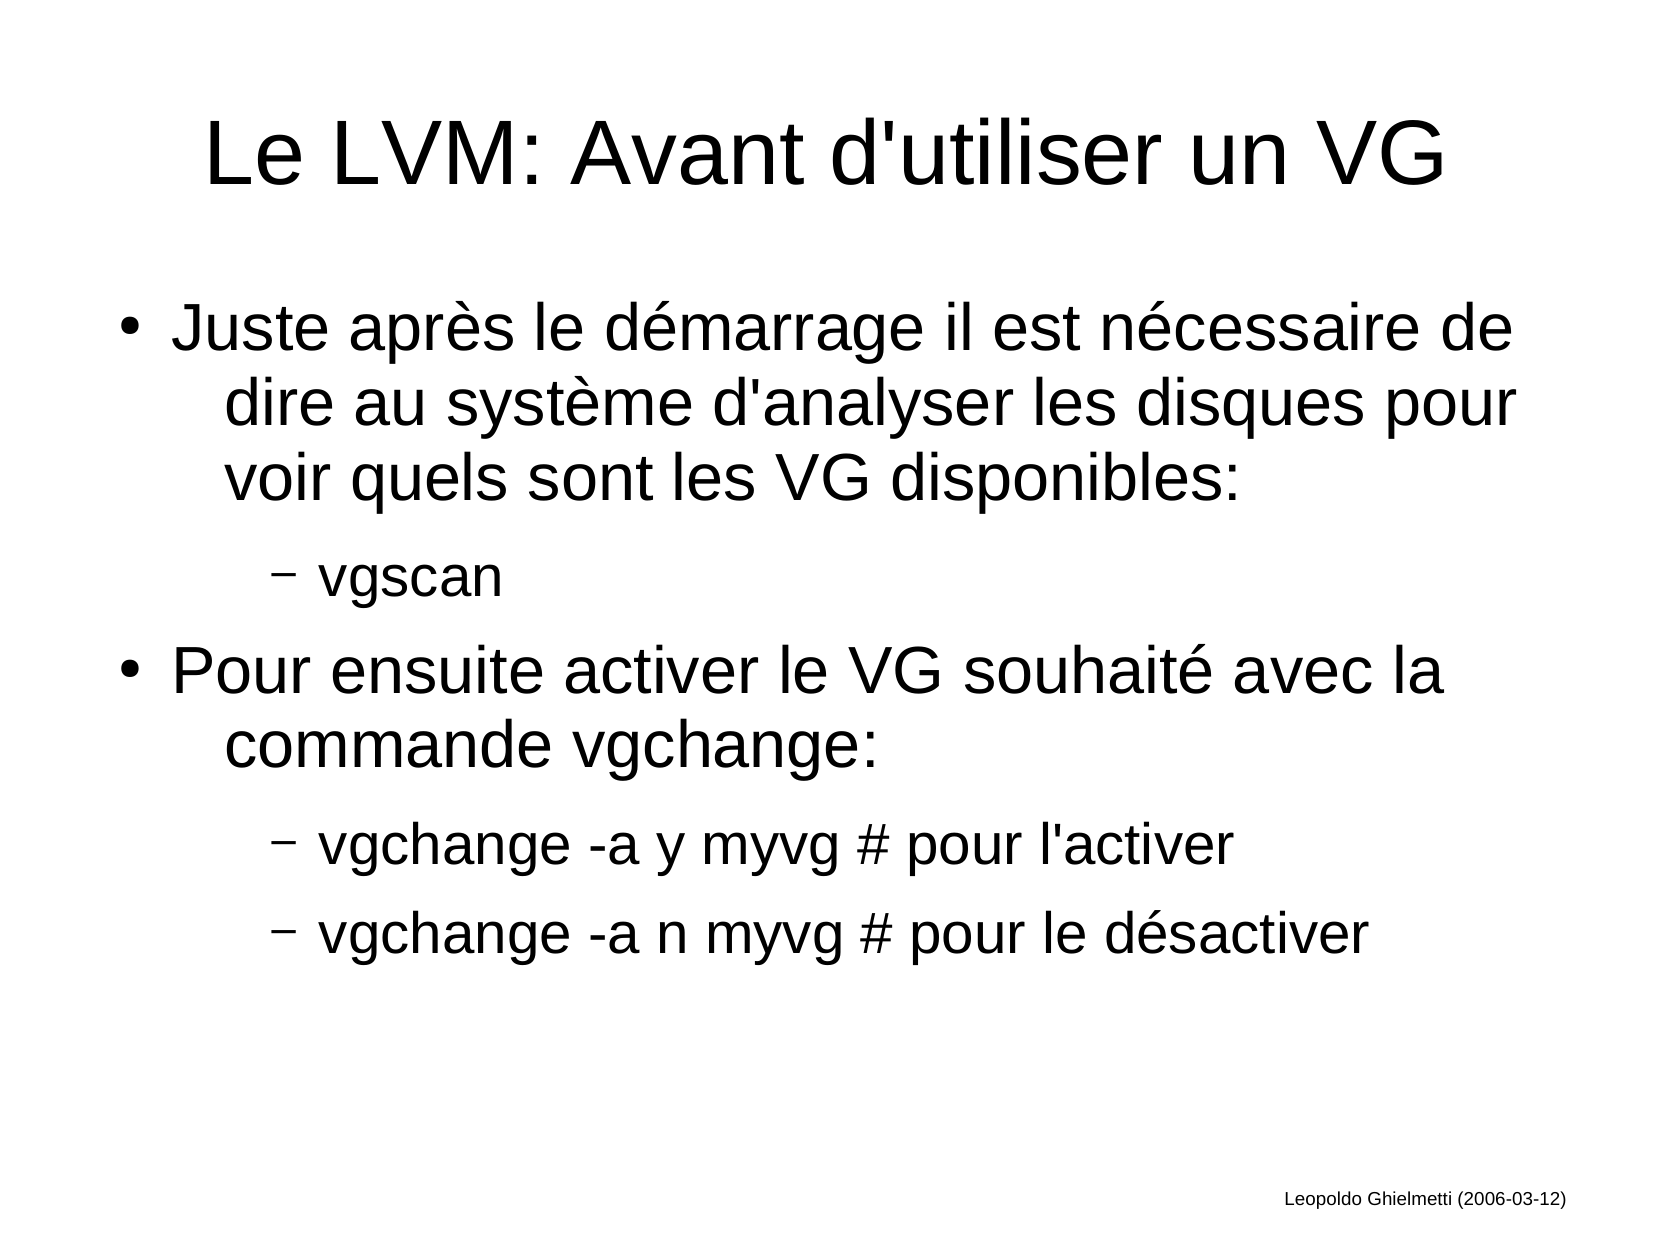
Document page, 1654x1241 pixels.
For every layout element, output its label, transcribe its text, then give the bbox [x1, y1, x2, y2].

list Juste après le démarrage il est nécessaire de dire au système d'analyser les disques pour voir quels sont les VG disponibles: vgscan Pour ensuite activer le VG souhaité avec la commande vgchange: vgchange -a y myvg # pour l'activer vgchange -a n myvg # pour le désactiver [82, 290, 1571, 1109]
text_box Leopoldo Ghielmetti (2006-03-12) [1269, 1181, 1595, 1217]
title Le LVM: Avant d'utiliser un VG [82, 49, 1571, 257]
